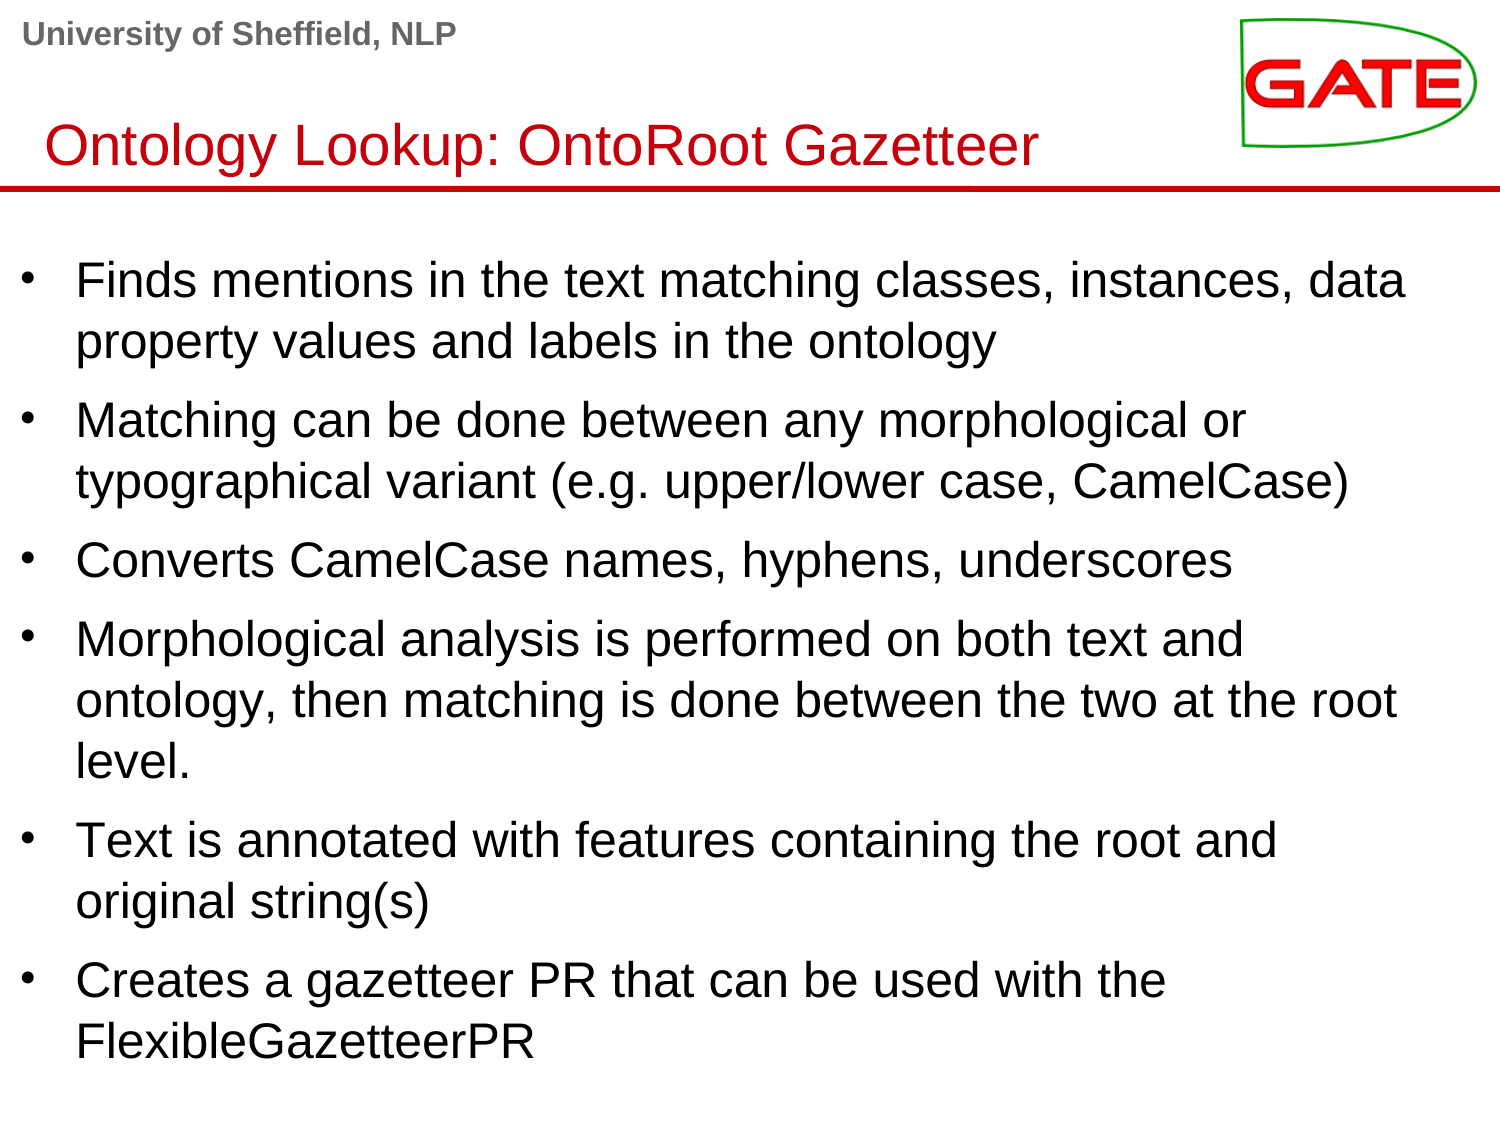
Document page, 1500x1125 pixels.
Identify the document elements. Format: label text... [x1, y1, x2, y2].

picture [1240, 18, 1477, 148]
title Ontology Lookup: OntoRoot Gazetteer [29, 48, 1220, 237]
list Finds mentions in the text matching classes, instances, data property values and labels in the ontology Matching can be done between any morphological or typographical variant (e.g. upper/lower case, CamelCase) Converts CamelCase names, hyphens, underscores Morphological analysis is performed on both text and ontology, then matching is done between the two at the root level. Text is annotated with features containing the root and original string(s)‏ Creates a gazetteer PR that can be used with the FlexibleGazetteerPR [19, 246, 1453, 1093]
